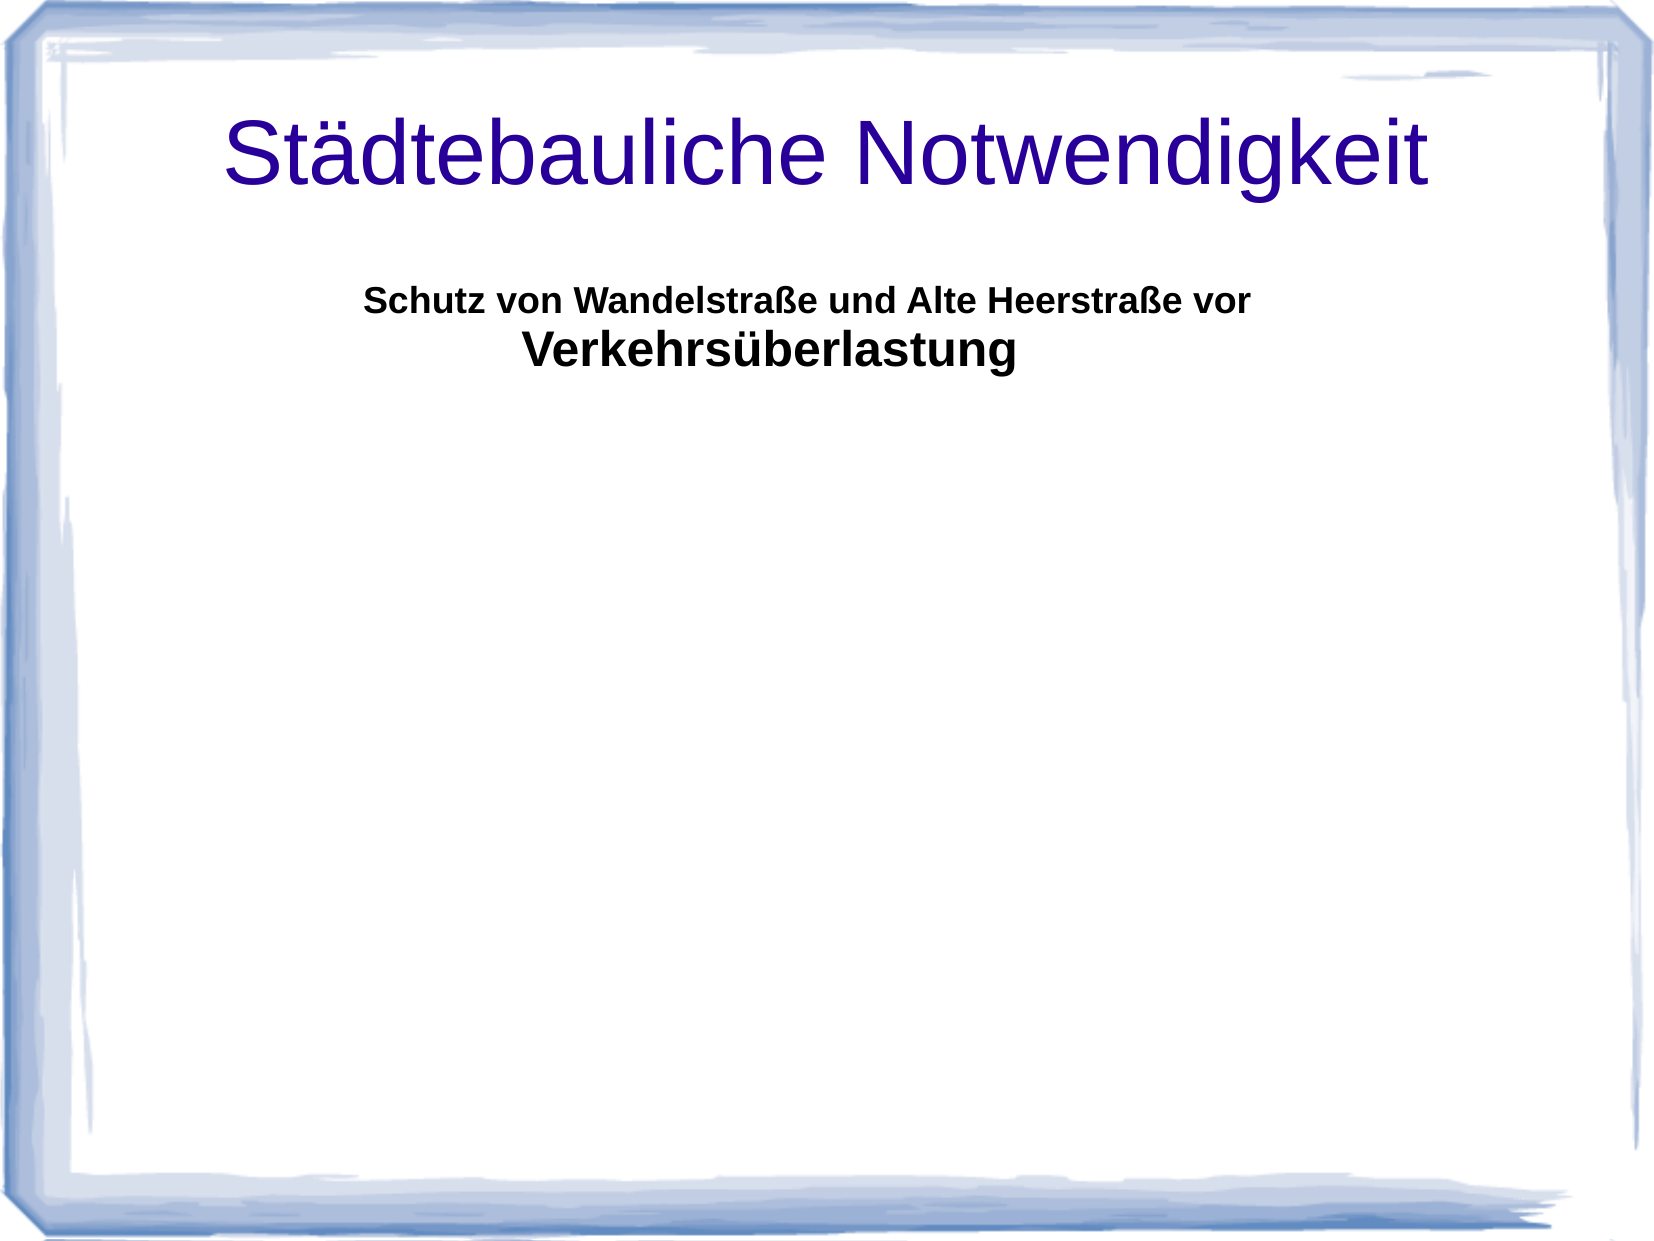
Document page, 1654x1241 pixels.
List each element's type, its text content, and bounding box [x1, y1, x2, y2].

picture [0, 0, 1654, 1241]
text_box Schutz von Wandelstraße und Alte Heerstraße vor Verkehrsüberlastung [200, 271, 1453, 387]
title Städtebauliche Notwendigkeit [82, 49, 1571, 257]
